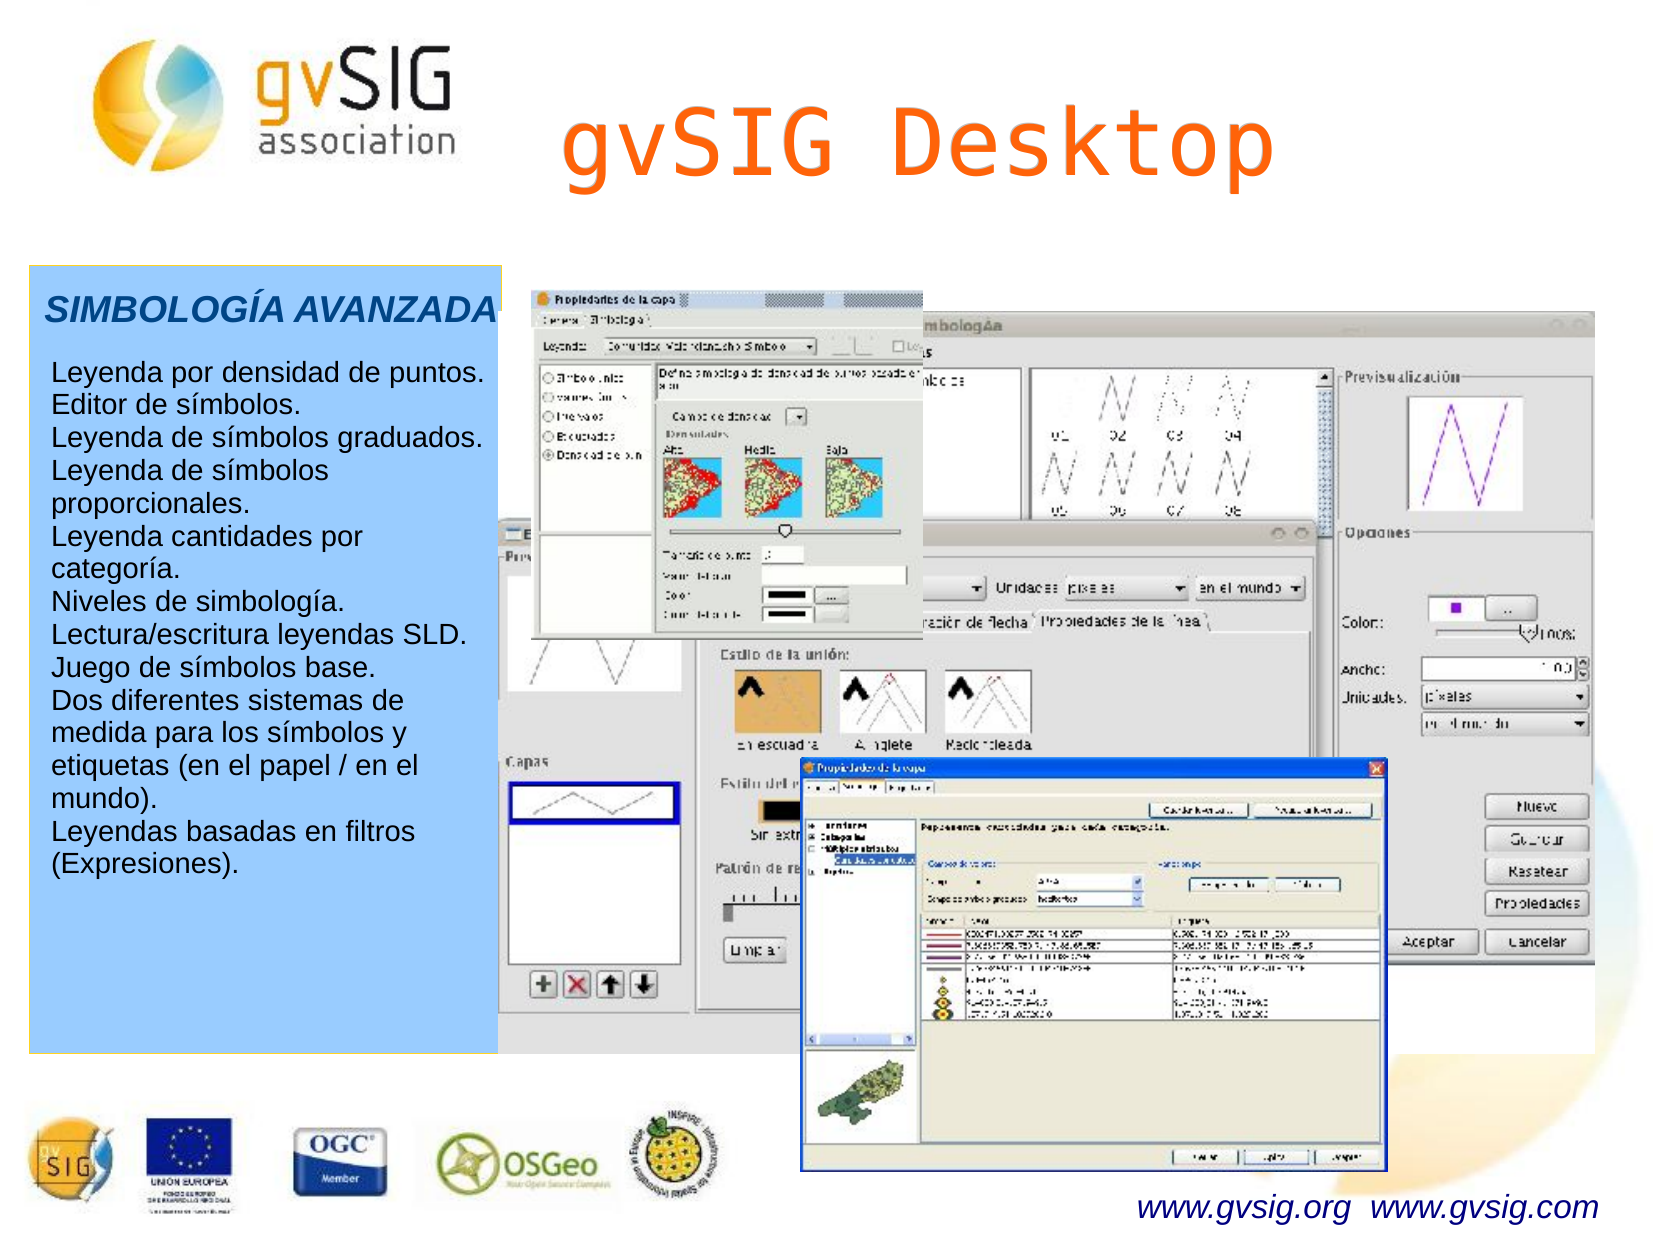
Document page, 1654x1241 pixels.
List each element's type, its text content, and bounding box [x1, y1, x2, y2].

picture [1279, 1202, 1289, 1216]
picture [1575, 1202, 1584, 1217]
picture [1220, 1202, 1230, 1216]
picture [1453, 1202, 1463, 1216]
text_box SIMBOLOGÍA AVANZADA [29, 280, 533, 345]
picture [1191, 1205, 1198, 1217]
picture [0, 0, 1653, 1217]
picture [1377, 1205, 1384, 1217]
picture [1178, 1201, 1187, 1217]
text_box Leyenda por densidad de puntos. Editor de símbolos. Leyenda de símbolos graduados. Leyenda de símbolos proporcionales. Leyenda cantidades por categoría. Niveles de simbología. Lectura/escritura leyendas SLD. Juego de símbolos base. Dos diferentes sistemas de medida para los símbolos y etiquetas (en el papel / en el mundo). Leyendas basadas en filtros (Expresiones). [36, 348, 498, 974]
picture [1154, 1201, 1163, 1217]
picture [1424, 1205, 1431, 1217]
text_box [29, 265, 502, 280]
picture [1585, 1202, 1594, 1217]
text_box [29, 345, 498, 1054]
picture [1167, 1205, 1174, 1217]
picture [1336, 1202, 1346, 1216]
picture [1512, 1202, 1522, 1216]
picture [1307, 1202, 1317, 1216]
picture [1411, 1201, 1420, 1217]
picture [1557, 1202, 1567, 1216]
picture [1388, 1203, 1396, 1217]
picture [1400, 1205, 1407, 1217]
text_box gvSIG Desktop [213, 82, 1625, 205]
picture [1143, 1205, 1150, 1217]
